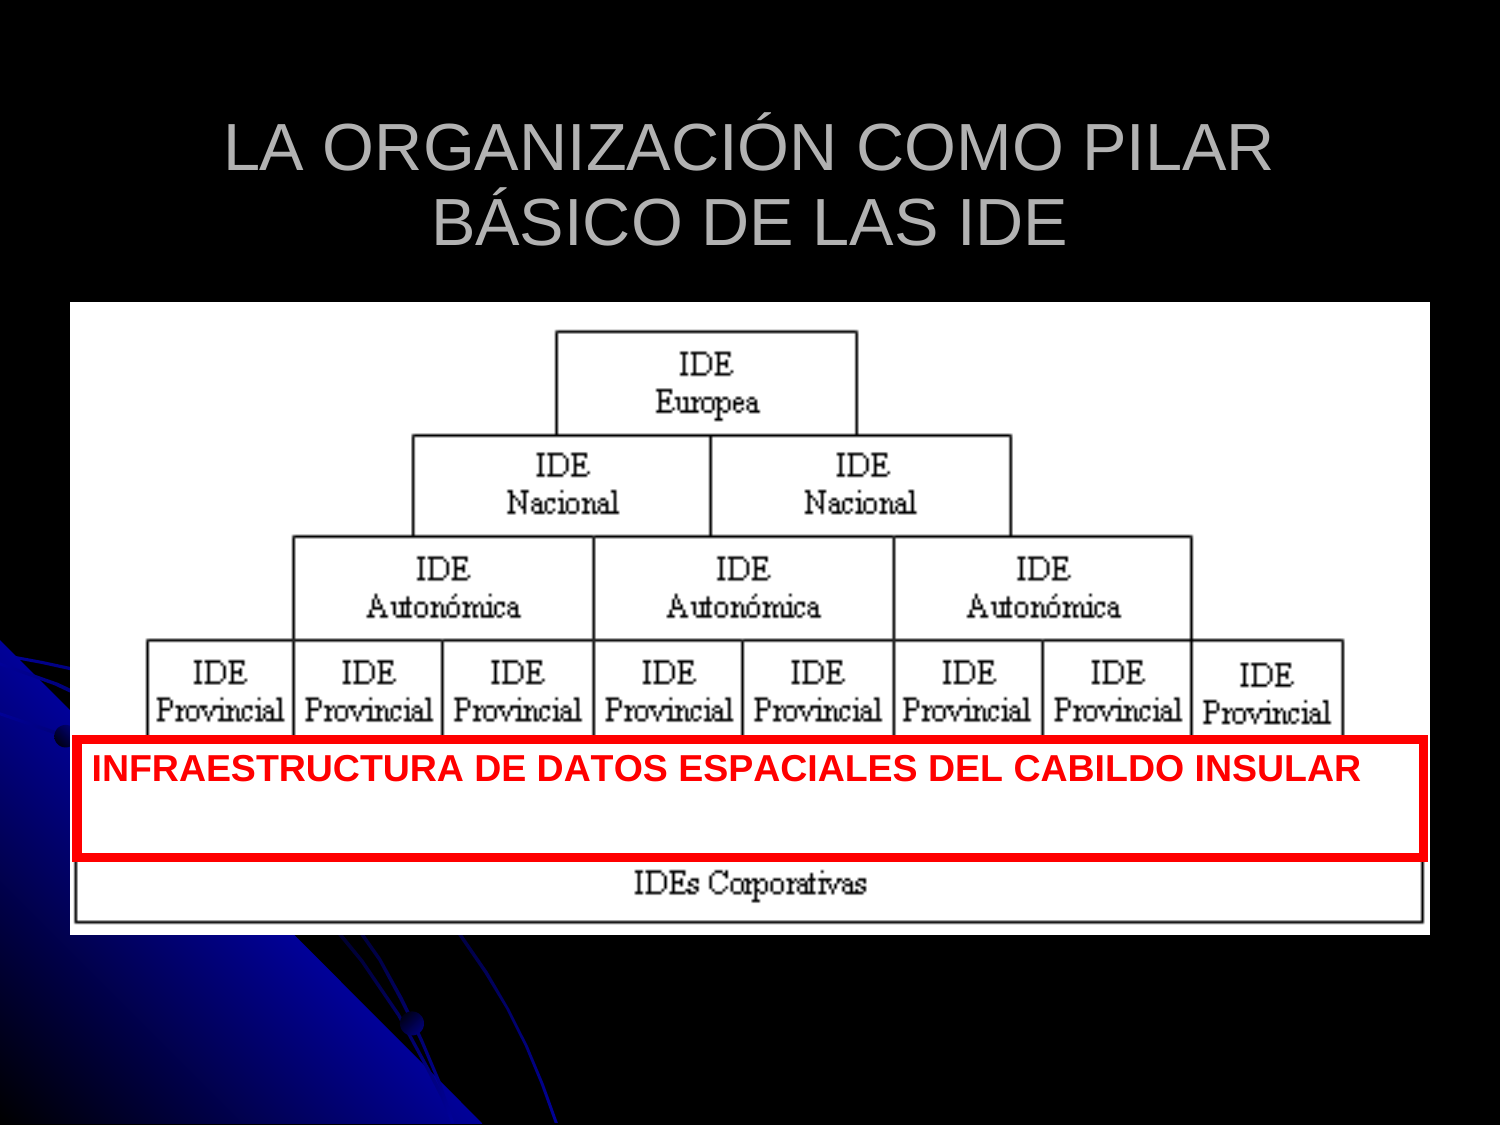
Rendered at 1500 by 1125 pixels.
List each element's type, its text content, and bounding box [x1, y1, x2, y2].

text_box INFRAESTRUCTURA DE DATOS ESPACIALES DEL CABILDO INSULAR [76, 739, 1424, 858]
picture [70, 302, 1430, 935]
title LA ORGANIZACIÓN COMO PILAR BÁSICO DE LAS IDE [144, 96, 1356, 273]
